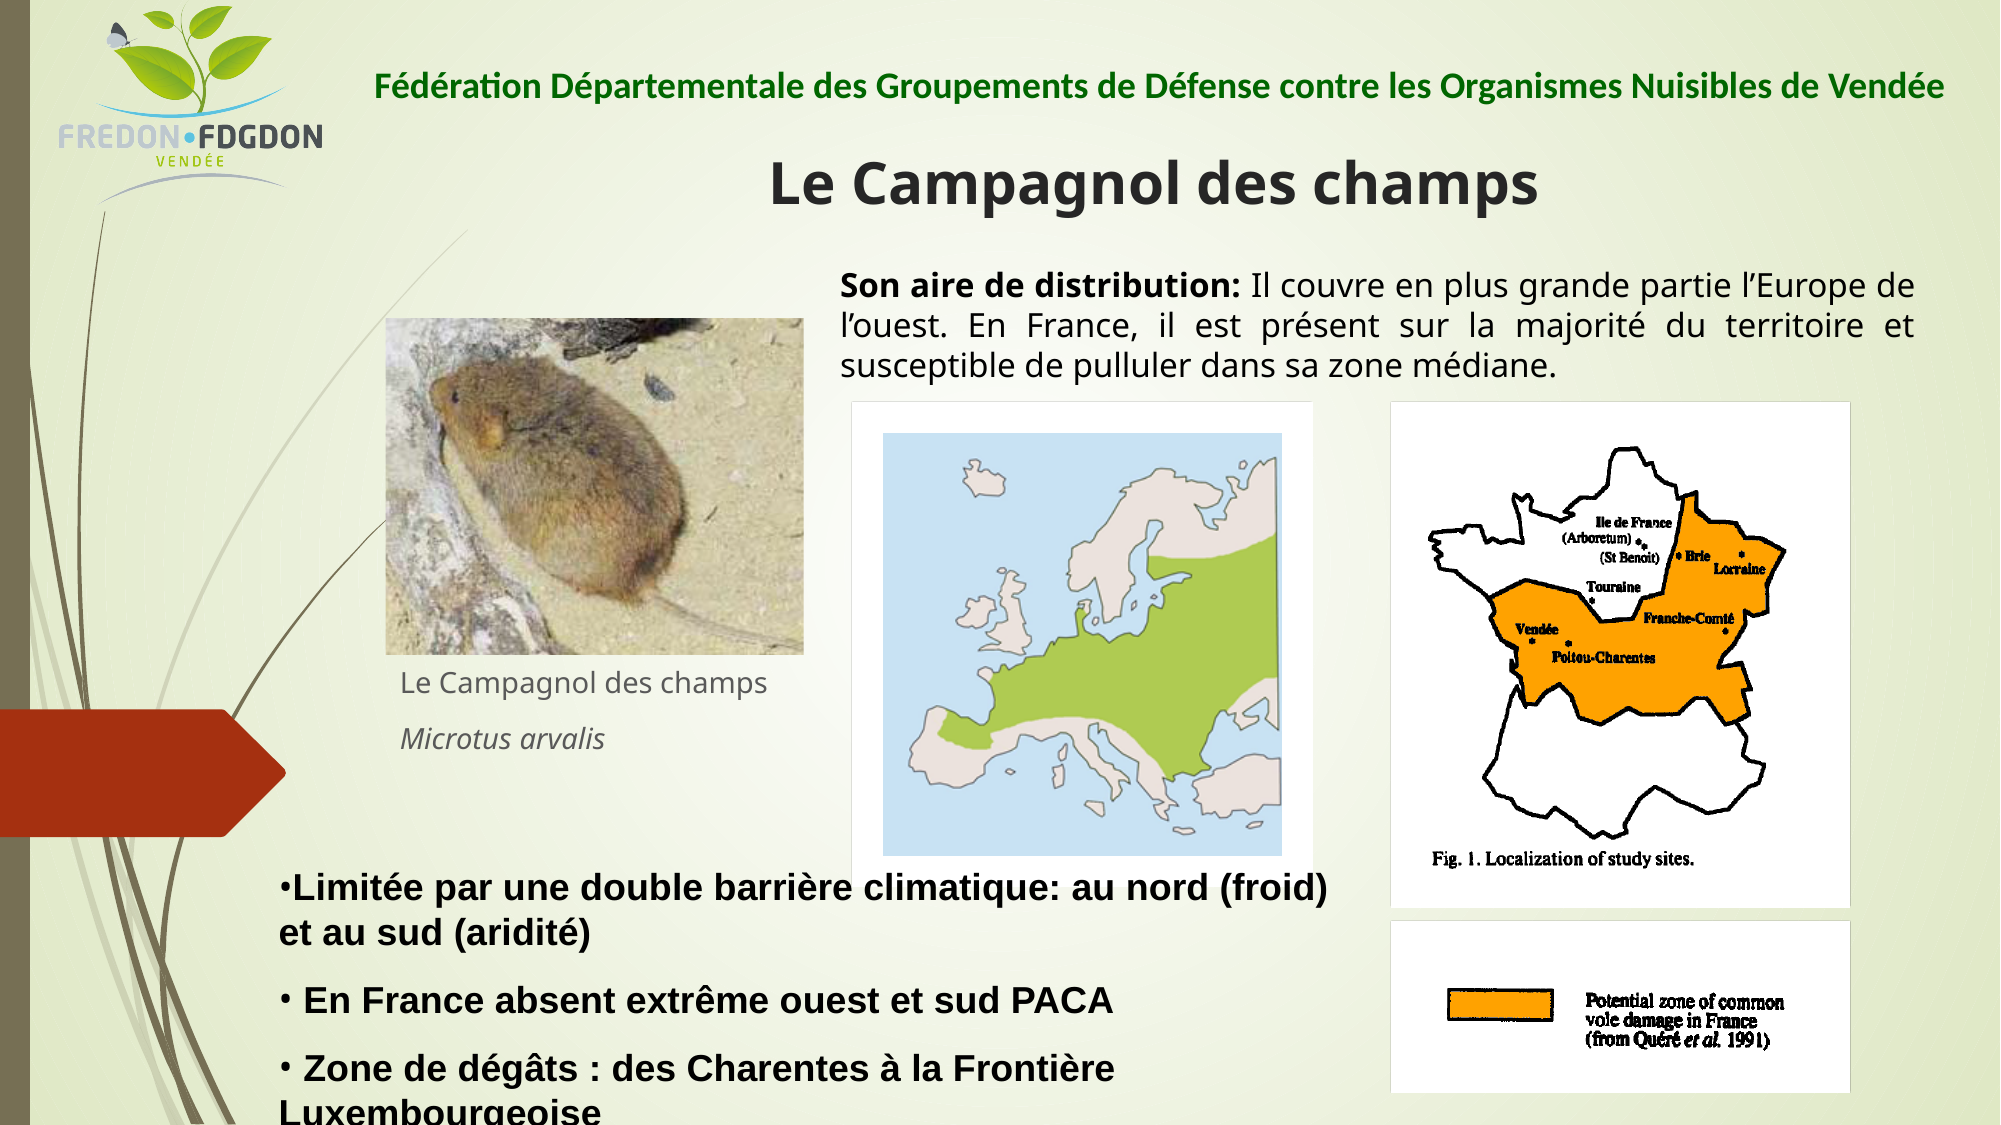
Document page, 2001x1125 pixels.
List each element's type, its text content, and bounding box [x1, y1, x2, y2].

picture [59, 0, 322, 206]
text_box Son aire de distribution: Il couvre en plus grande partie l’Europe de l’ouest. En France, il est présent sur la majorité du territoire et susceptible de pulluler dans sa zone médiane. [825, 256, 1976, 454]
picture [1421, 454, 1820, 877]
subtitle Le Campagnol des champs Microtus arvalis [384, 657, 826, 775]
picture [1421, 951, 1820, 1062]
text_box Limitée par une double barrière climatique: au nord (froid) et au sud (aridité) En France absent extrême ouest et sud PACA Zone de dégâts : des Charentes à la Frontière Luxembourgeoise [263, 855, 1365, 1125]
title Le Campagnol des champs [367, 134, 1941, 252]
text_box Fédération Départementale des Groupements de Défense contre les Organismes Nuisibles de Vendée [322, 54, 2000, 114]
picture [385, 318, 804, 655]
picture [883, 454, 1283, 855]
